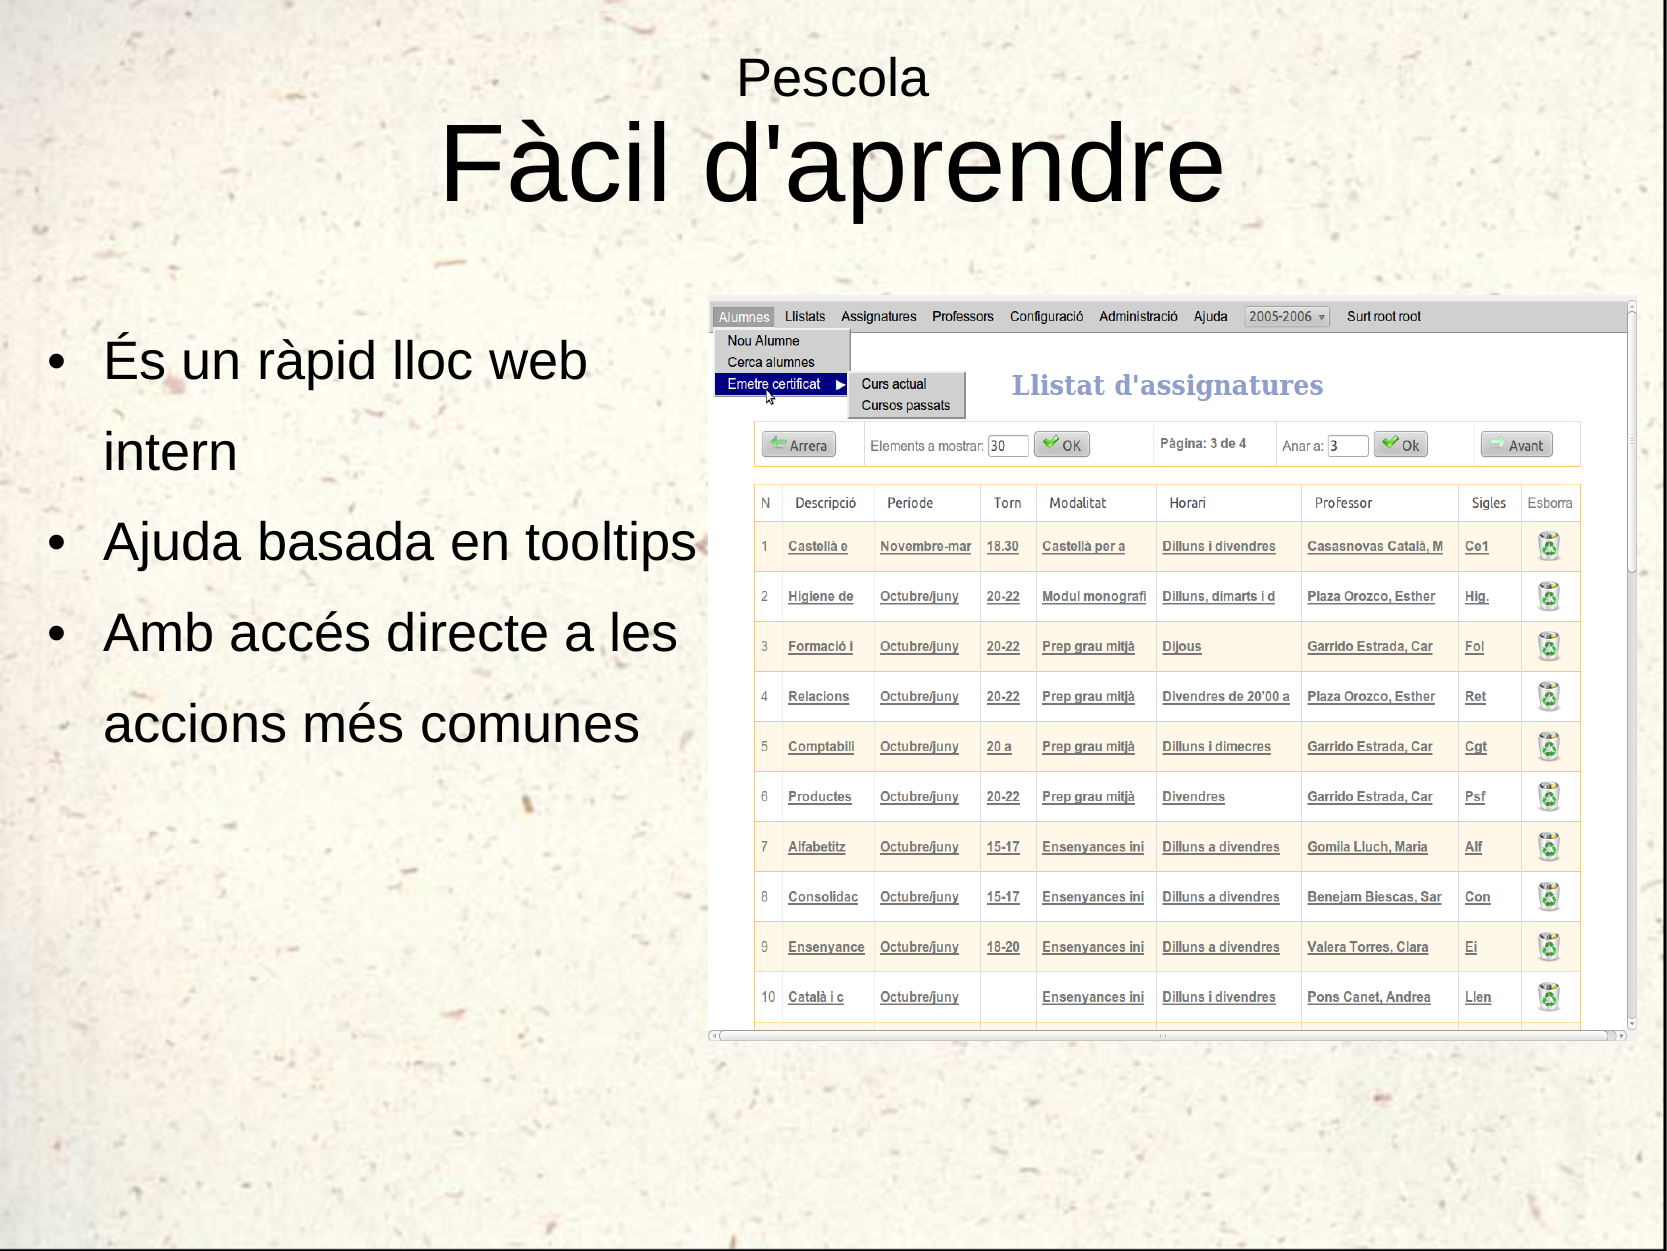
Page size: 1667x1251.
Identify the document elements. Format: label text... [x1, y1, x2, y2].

title Pescola Fàcil d'aprendre [40, 50, 1627, 228]
picture [0, 0, 1667, 1251]
list És un ràpid lloc web intern Ajuda basada en tooltips Amb accés directe a les accions més comunes [28, 300, 715, 1193]
